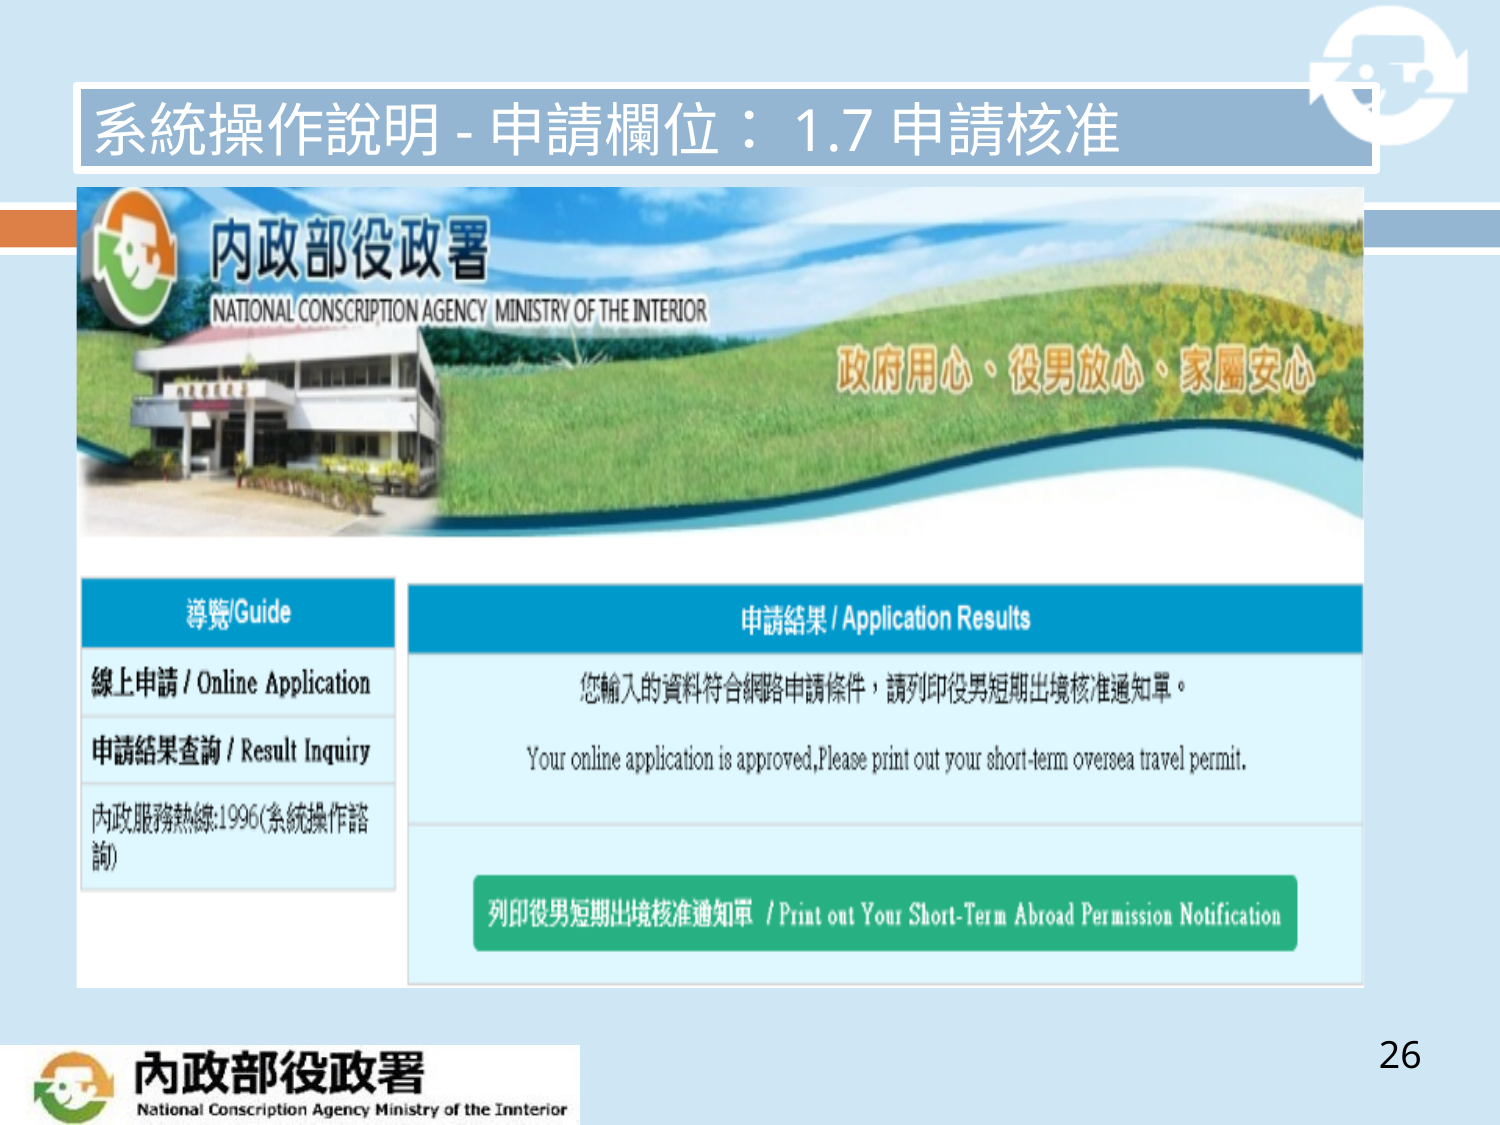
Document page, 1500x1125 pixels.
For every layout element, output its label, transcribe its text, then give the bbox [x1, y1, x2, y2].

picture [1305, 0, 1473, 153]
text_box 系統操作說明-申請欄位：1.7申請核准 [76, 85, 1376, 171]
picture [76, 187, 1365, 988]
slide_number <編號> [1364, 1023, 1452, 1086]
picture [0, 1045, 580, 1125]
